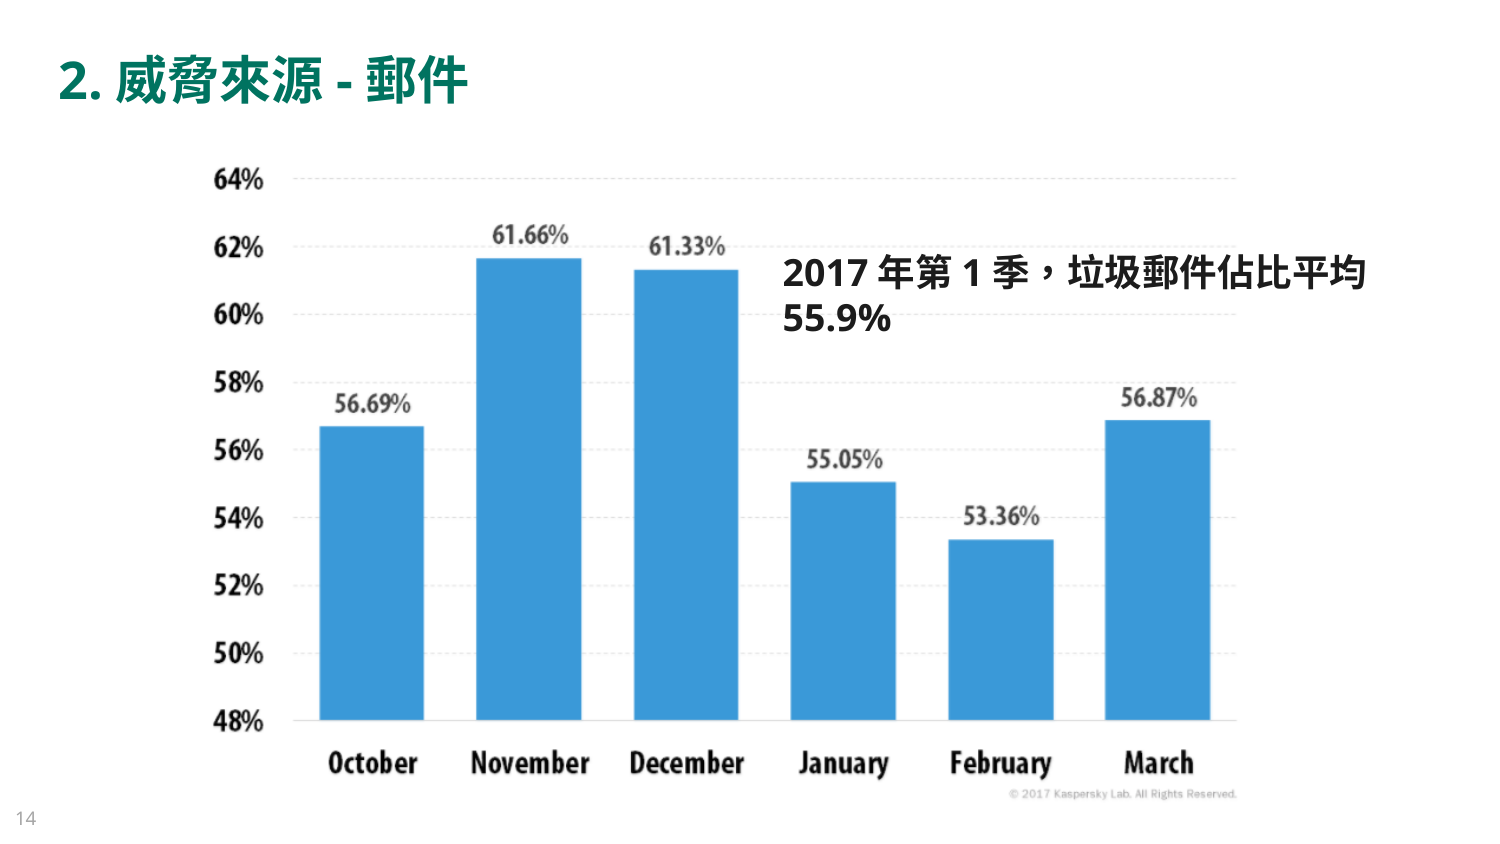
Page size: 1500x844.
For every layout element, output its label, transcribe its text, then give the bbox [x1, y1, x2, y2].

text_box 2017年第1季，垃圾郵件佔比平均55.9% [768, 241, 1482, 346]
title 2.威脅來源-郵件 [58, 48, 1442, 162]
picture [206, 158, 1245, 806]
slide_number 14 [15, 806, 61, 831]
